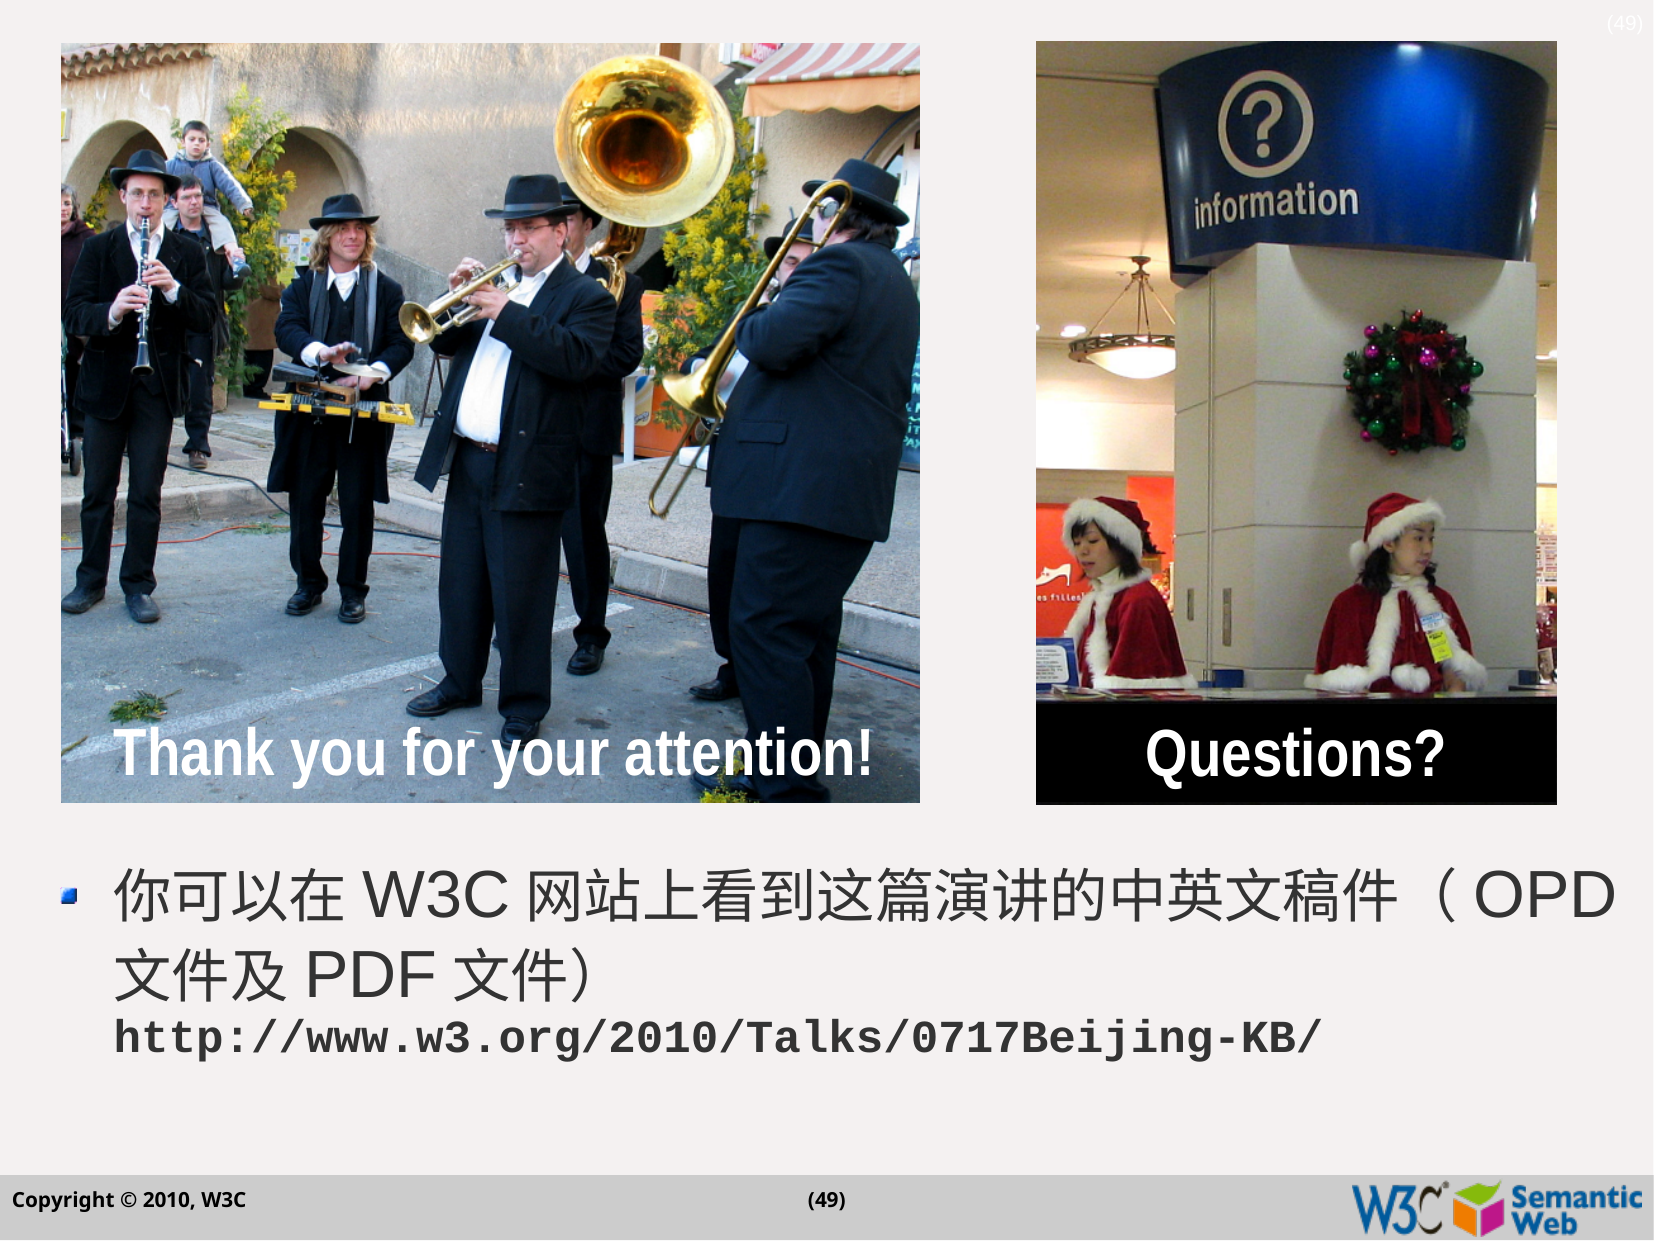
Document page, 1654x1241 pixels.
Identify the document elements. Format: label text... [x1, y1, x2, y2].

picture [61, 43, 920, 803]
list 你可以在W3C网站上看到这篇演讲的中英文稿件（OPD文件及PDF文件） http://www.w3.org/2010/Talks/0717Beijing-KB/ [42, 855, 1638, 1139]
picture [1036, 41, 1557, 805]
text_box Thank you for your attention! [80, 713, 892, 790]
list Questions? [1041, 713, 1550, 791]
text_box [1036, 704, 1556, 802]
picture [1352, 1178, 1642, 1237]
